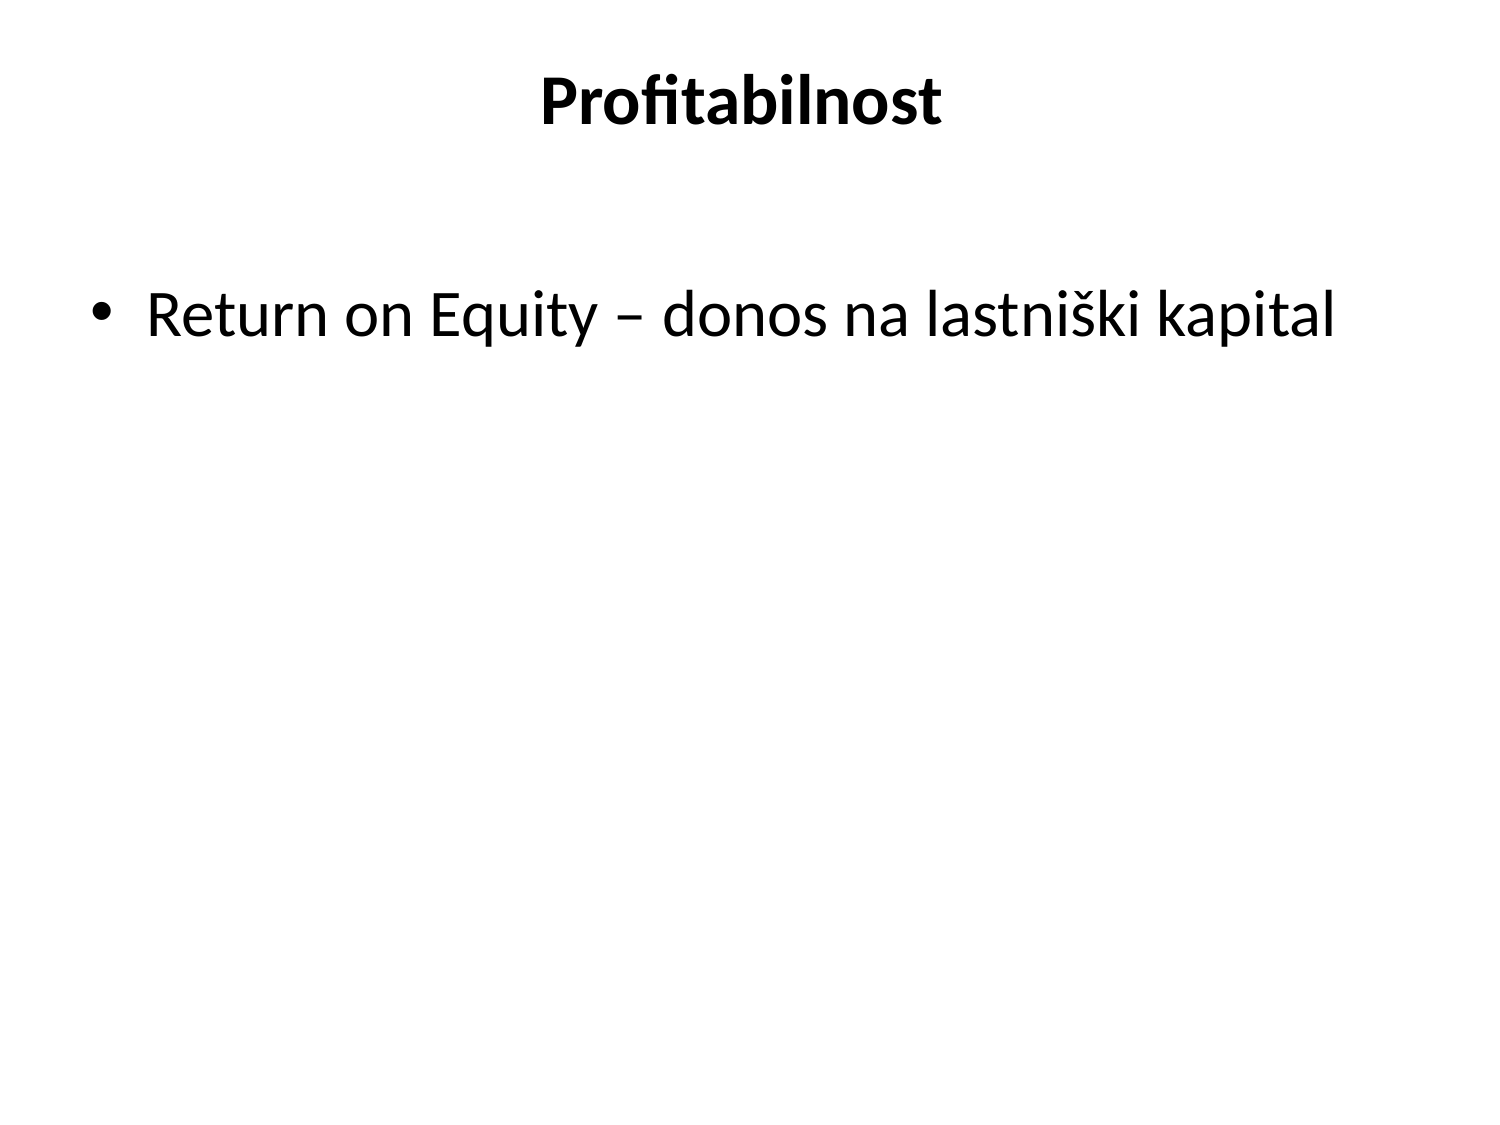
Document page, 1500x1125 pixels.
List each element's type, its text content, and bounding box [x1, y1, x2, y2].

title Profitabilnost [75, 45, 1425, 233]
list Return on Equity – donos na lastniški kapital [75, 262, 1425, 1005]
